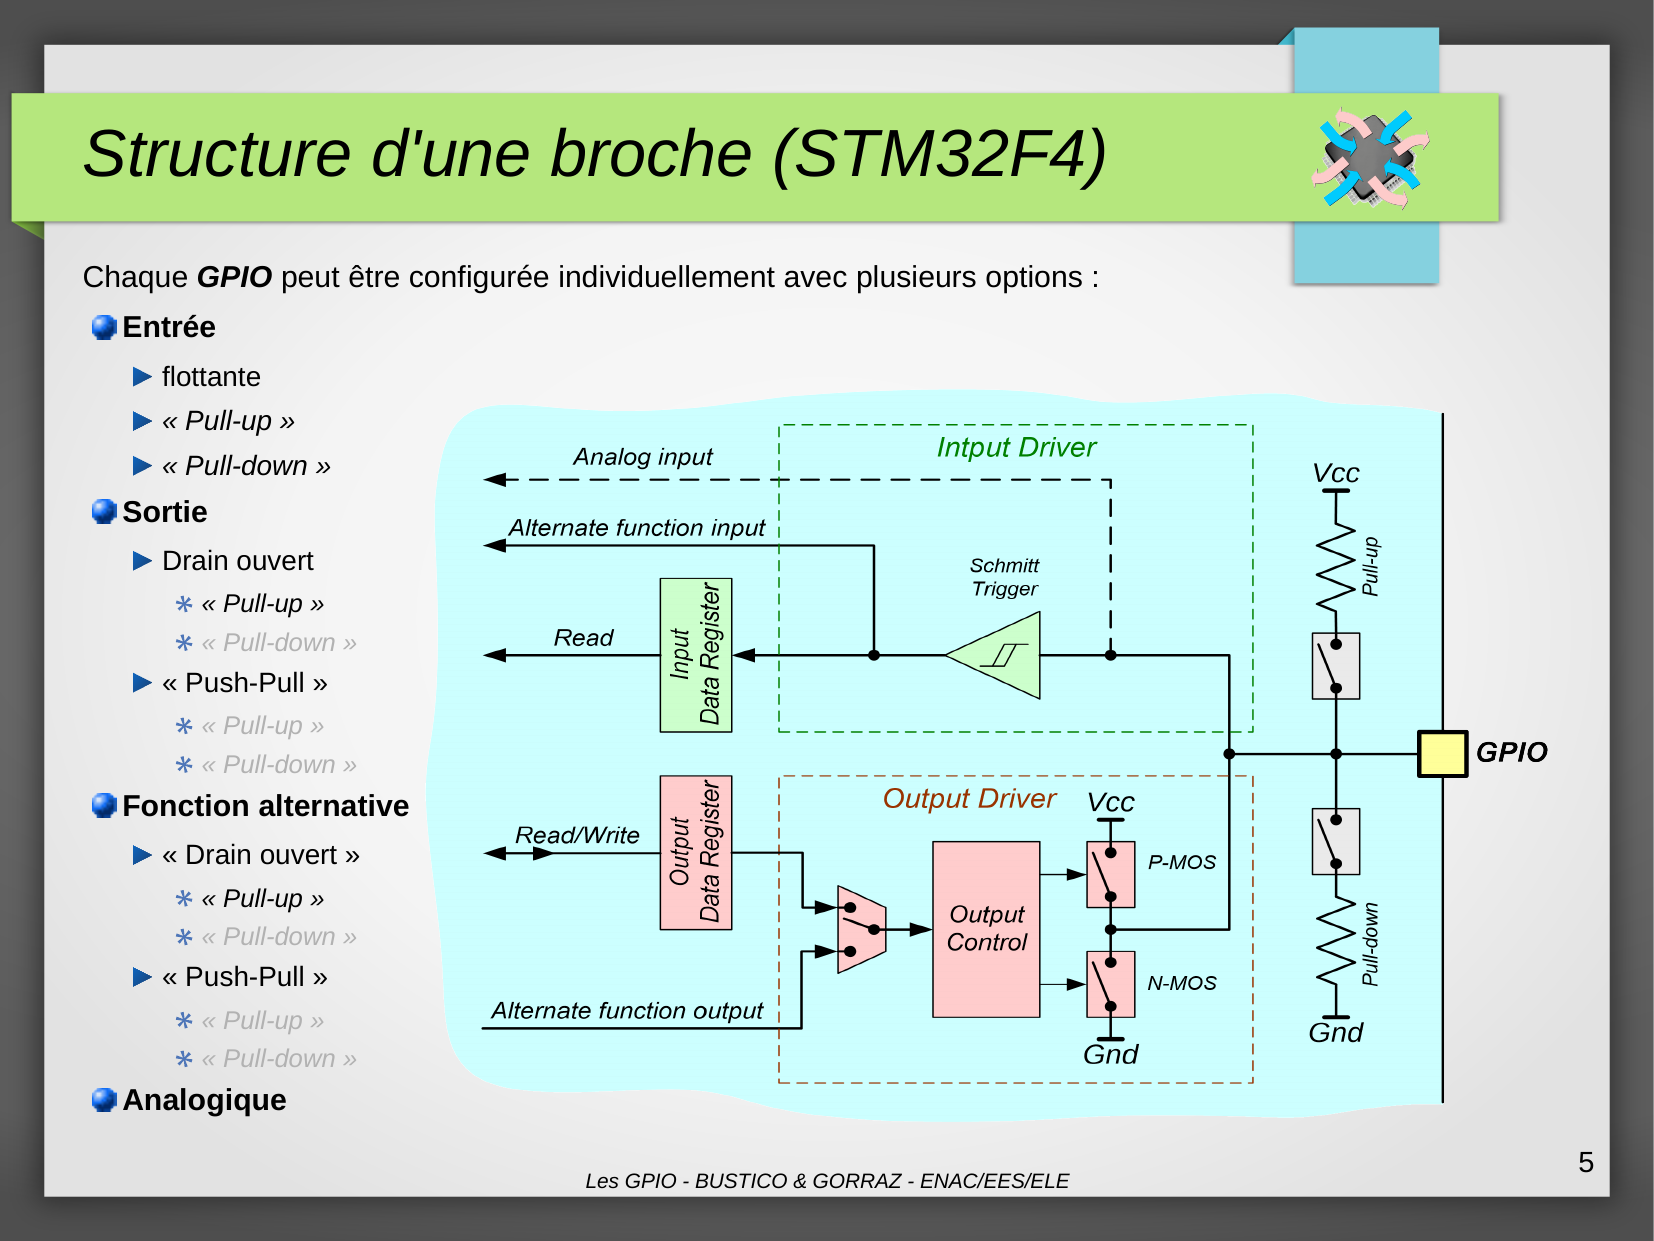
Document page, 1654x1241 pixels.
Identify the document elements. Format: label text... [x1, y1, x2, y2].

list Chaque GPIO peut être configurée individuellement avec plusieurs options : Entrée flottante « Pull-up » « Pull-down » Sortie Drain ouvert « Pull-up » « Pull-down » « Push-Pull » « Pull-up » « Pull-down » Fonction alternative « Drain ouvert » « Pull-up » « Pull-down » « Push-Pull » « Pull-up » « Pull-down » Analogique [82, 259, 1477, 1123]
picture [0, 0, 1654, 1241]
title Structure d'une broche (STM32F4) [82, 94, 1264, 213]
